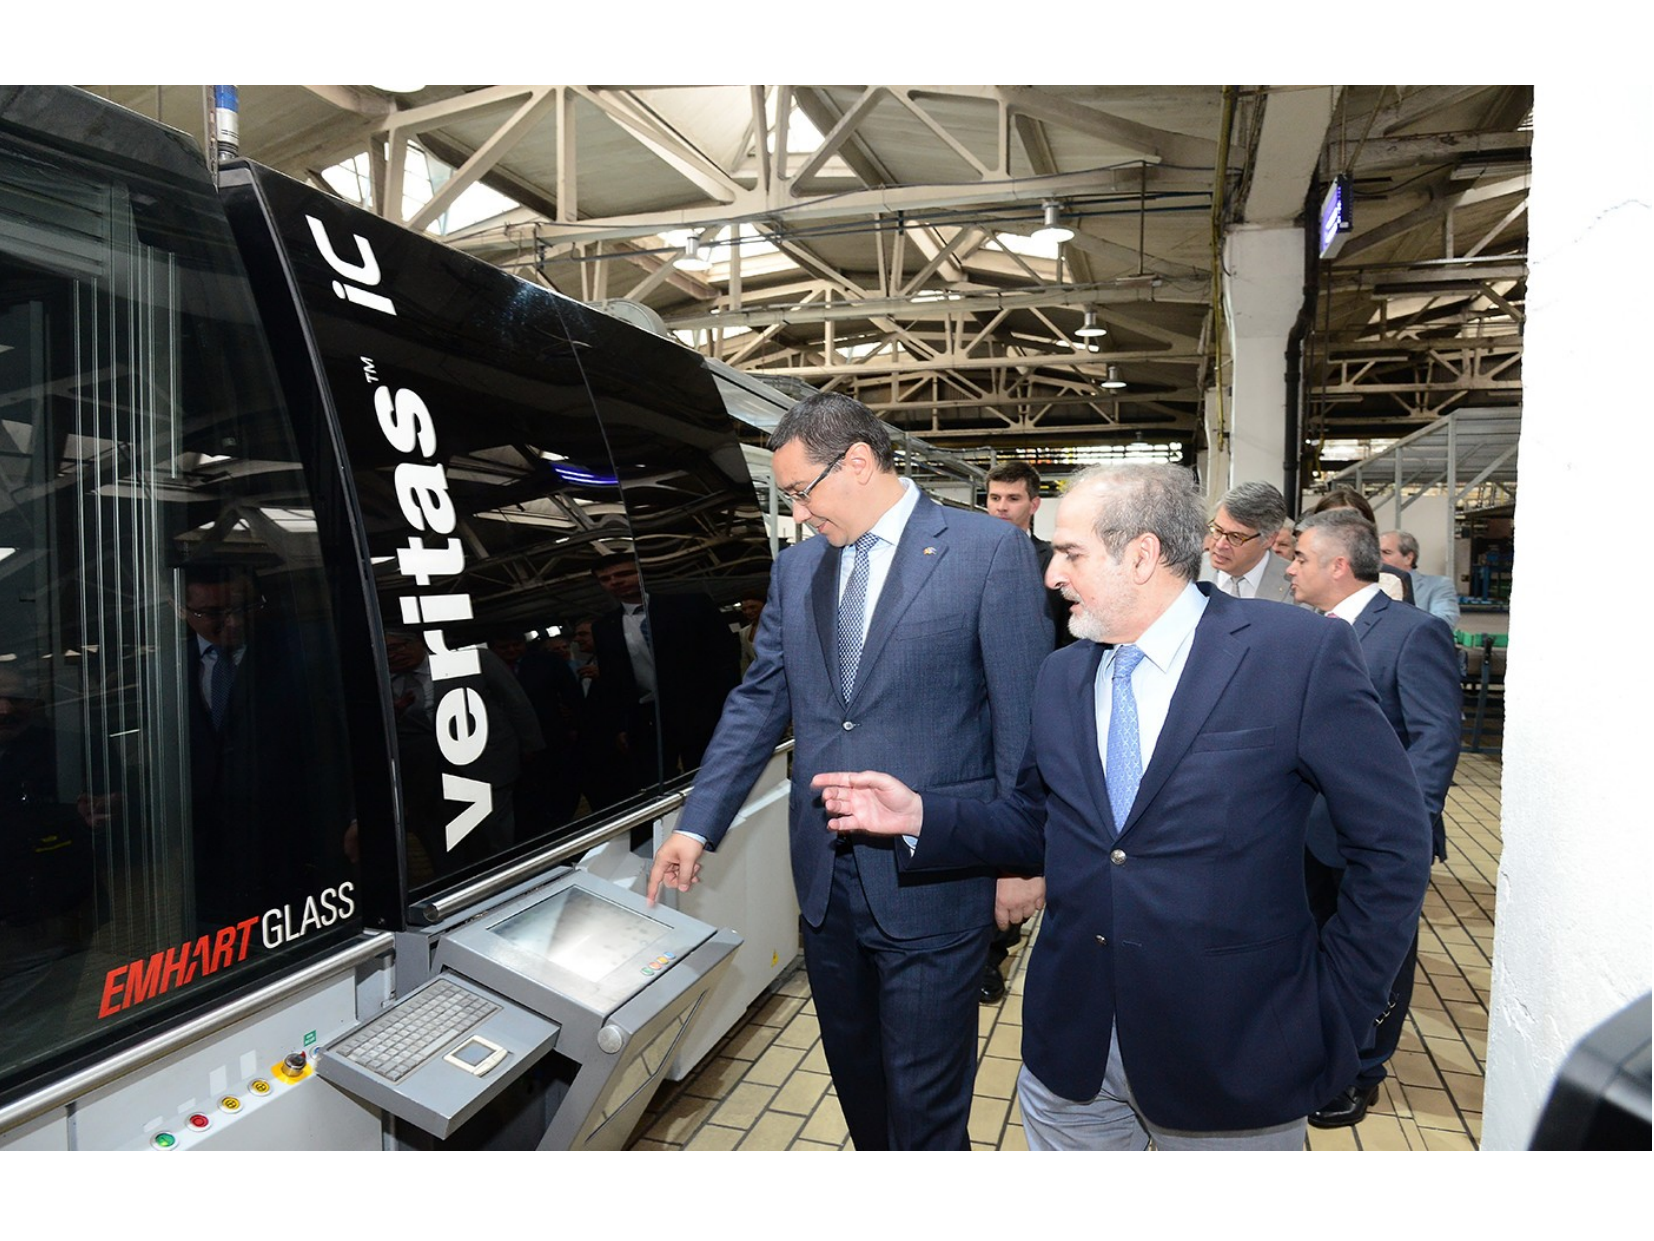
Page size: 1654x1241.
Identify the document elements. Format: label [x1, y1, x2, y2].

picture [0, 85, 1652, 1151]
